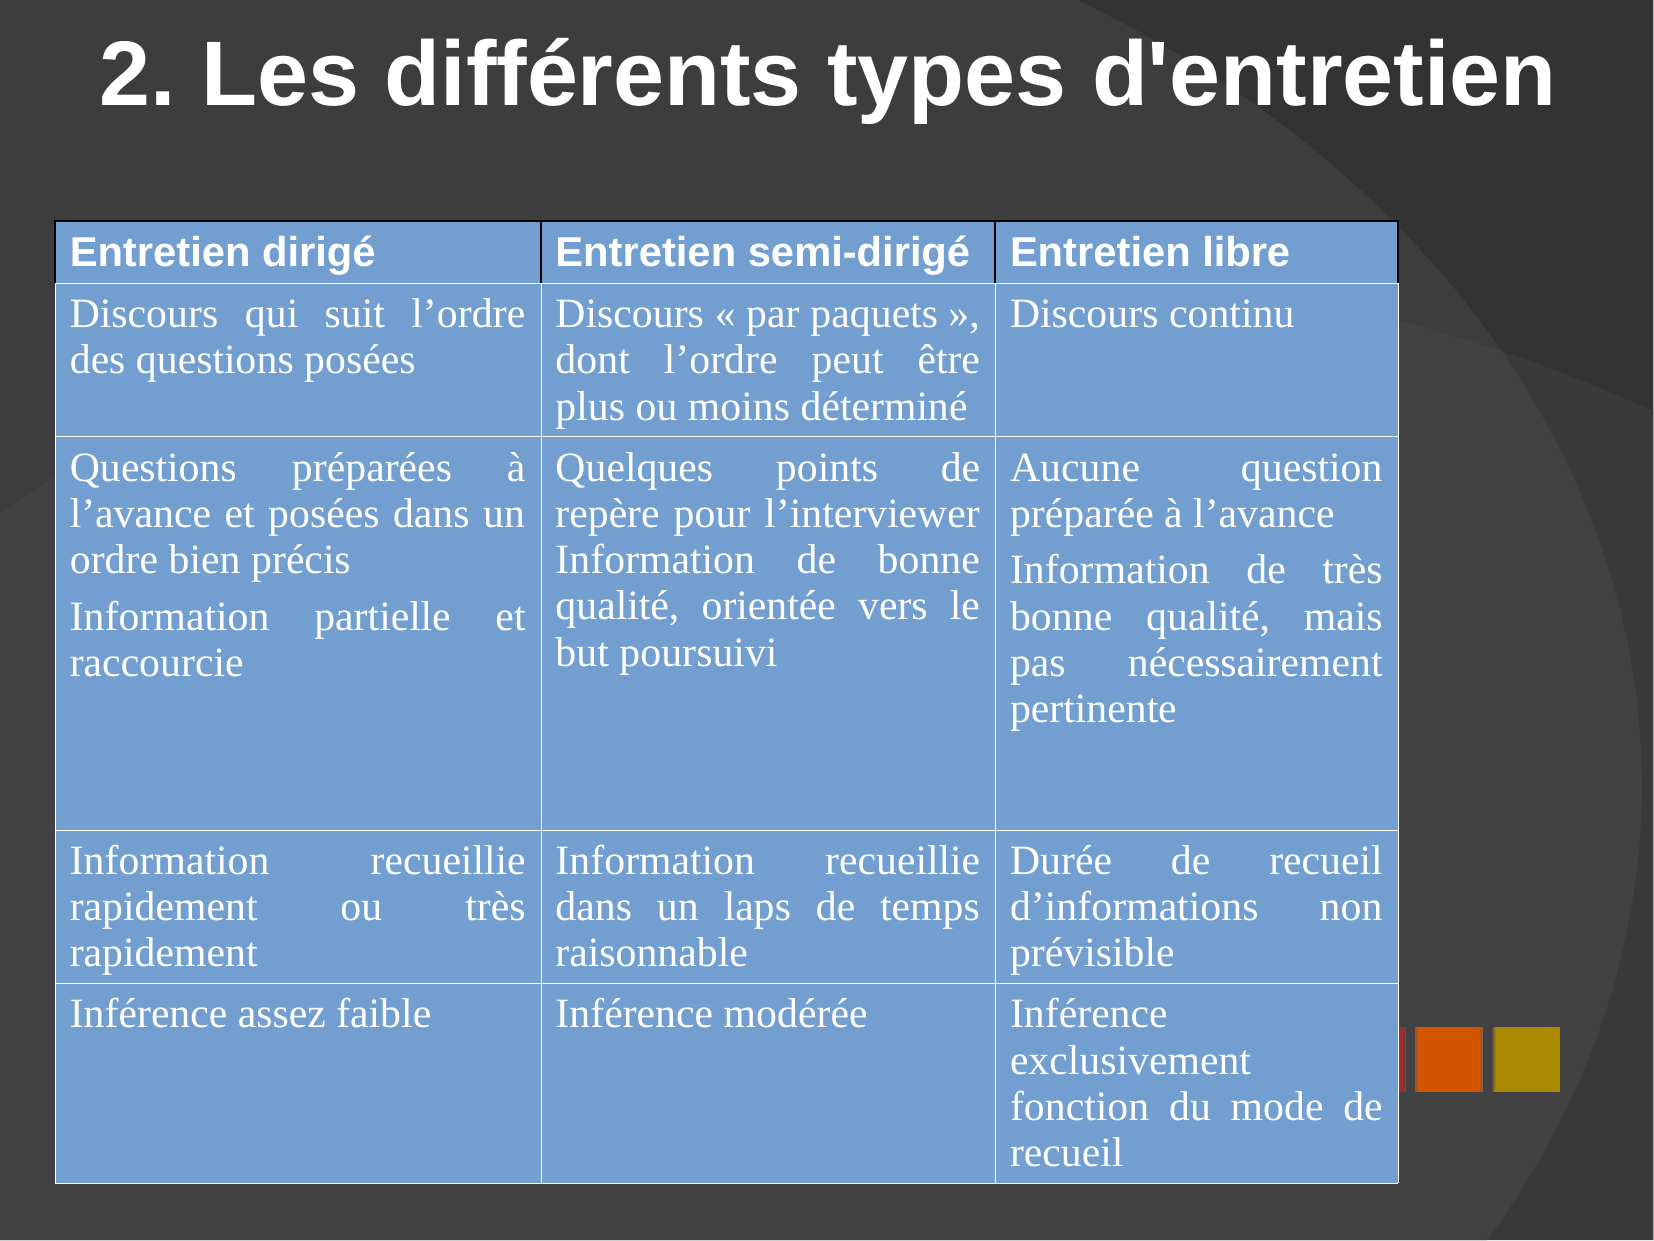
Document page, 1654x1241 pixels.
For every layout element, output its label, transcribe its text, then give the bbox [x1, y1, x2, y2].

table_cell Quelques points de repère pour l’interviewer Information de bonne qualité, orientée vers le but poursuivi [542, 437, 995, 830]
table_cell Aucune question préparée à l’avance Information de très bonne qualité, mais pas nécessairement pertinente [996, 437, 1398, 830]
table_cell Inférence modérée [542, 984, 995, 1183]
title 2. Les différents types d'entretien [85, 22, 1574, 126]
table_cell Durée de recueil d’informations non prévisible [996, 831, 1398, 983]
table_cell Questions préparées à l’avance et posées dans un ordre bien précis Information partielle et raccourcie [56, 437, 541, 830]
table_header Entretien semi-dirigé [542, 222, 994, 283]
table_header Entretien libre [996, 222, 1397, 283]
table_cell Discours qui suit l’ordre des questions posées [56, 284, 541, 436]
table_cell Inférence assez faible [56, 984, 541, 1183]
table_cell Information recueillie dans un laps de temps raisonnable [542, 831, 995, 983]
table_header Entretien dirigé [56, 222, 540, 283]
table_cell Information recueillie rapidement ou très rapidement [56, 831, 541, 983]
table_cell Discours continu [996, 284, 1398, 436]
table_cell Inférence exclusivement fonction du mode de recueil [996, 984, 1398, 1183]
table_cell Discours « par paquets », dont l’ordre peut être plus ou moins déterminé [542, 284, 995, 436]
picture [1399, 1027, 1560, 1092]
